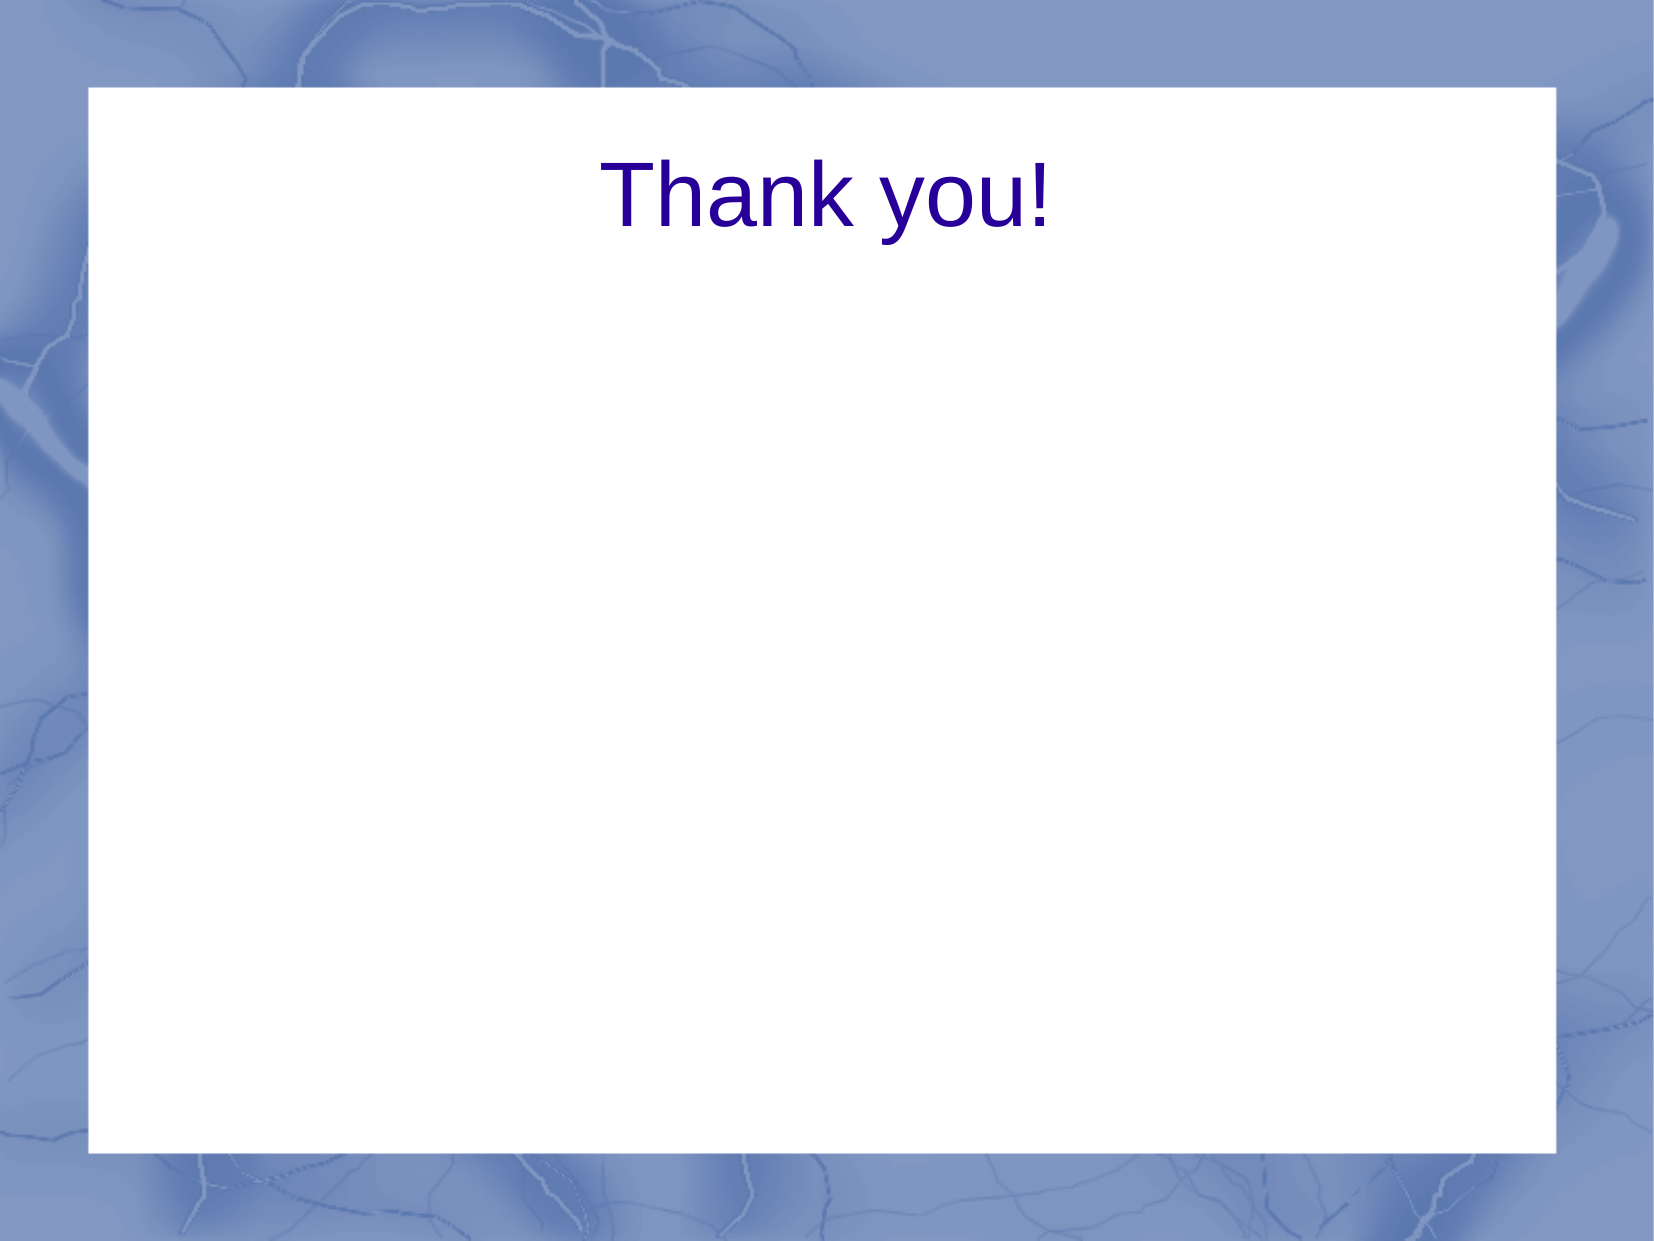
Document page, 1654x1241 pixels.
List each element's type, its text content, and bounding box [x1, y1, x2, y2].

title Thank you! [118, 98, 1536, 291]
picture [0, 0, 1654, 1241]
